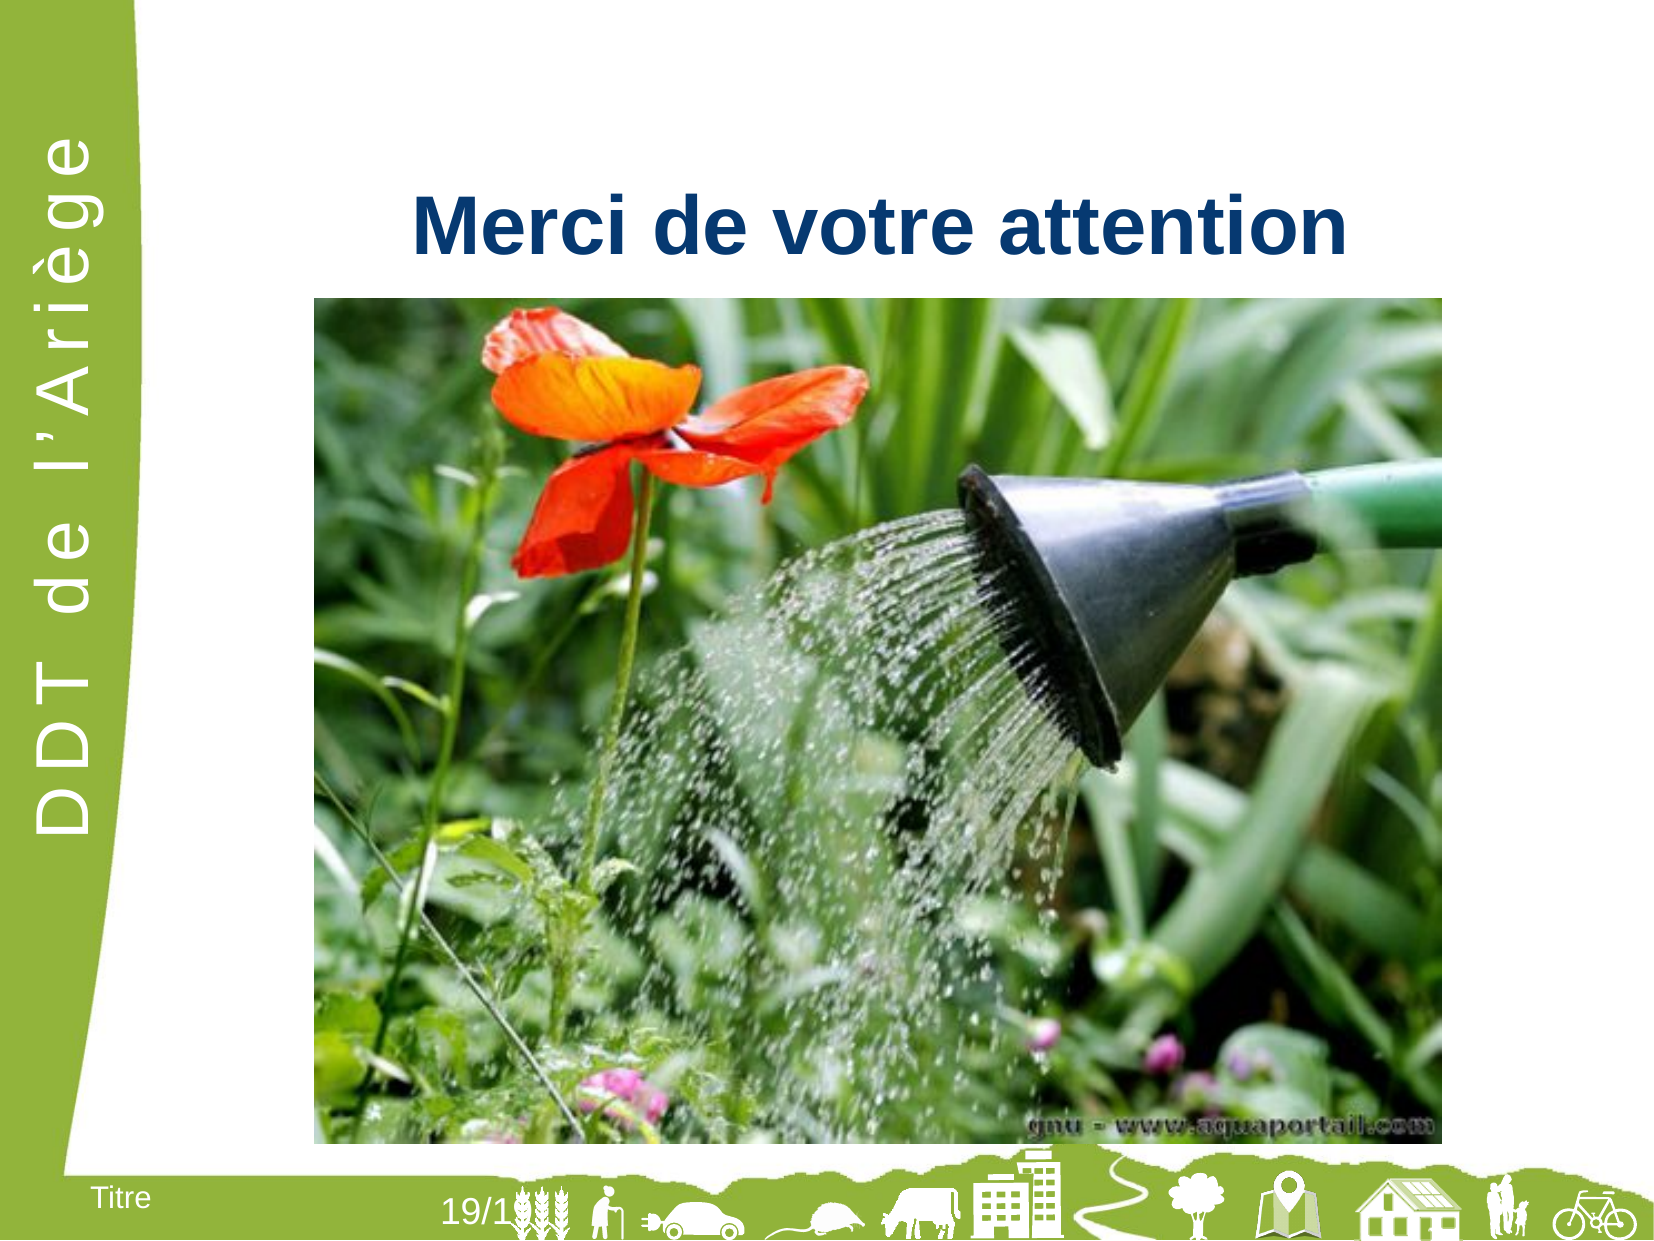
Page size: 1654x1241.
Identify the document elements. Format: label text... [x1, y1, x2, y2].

picture [1608, 1214, 1617, 1223]
picture [0, 0, 1654, 1241]
text_box Titre [75, 1173, 388, 1223]
picture [1602, 1203, 1612, 1222]
picture [726, 1229, 733, 1237]
text_box Merci de votre attention [248, 172, 1460, 539]
picture [670, 1229, 678, 1236]
picture [1575, 1207, 1612, 1240]
picture [1608, 1212, 1633, 1237]
picture [678, 1233, 725, 1240]
picture [1556, 1212, 1582, 1237]
picture [1579, 1200, 1607, 1217]
